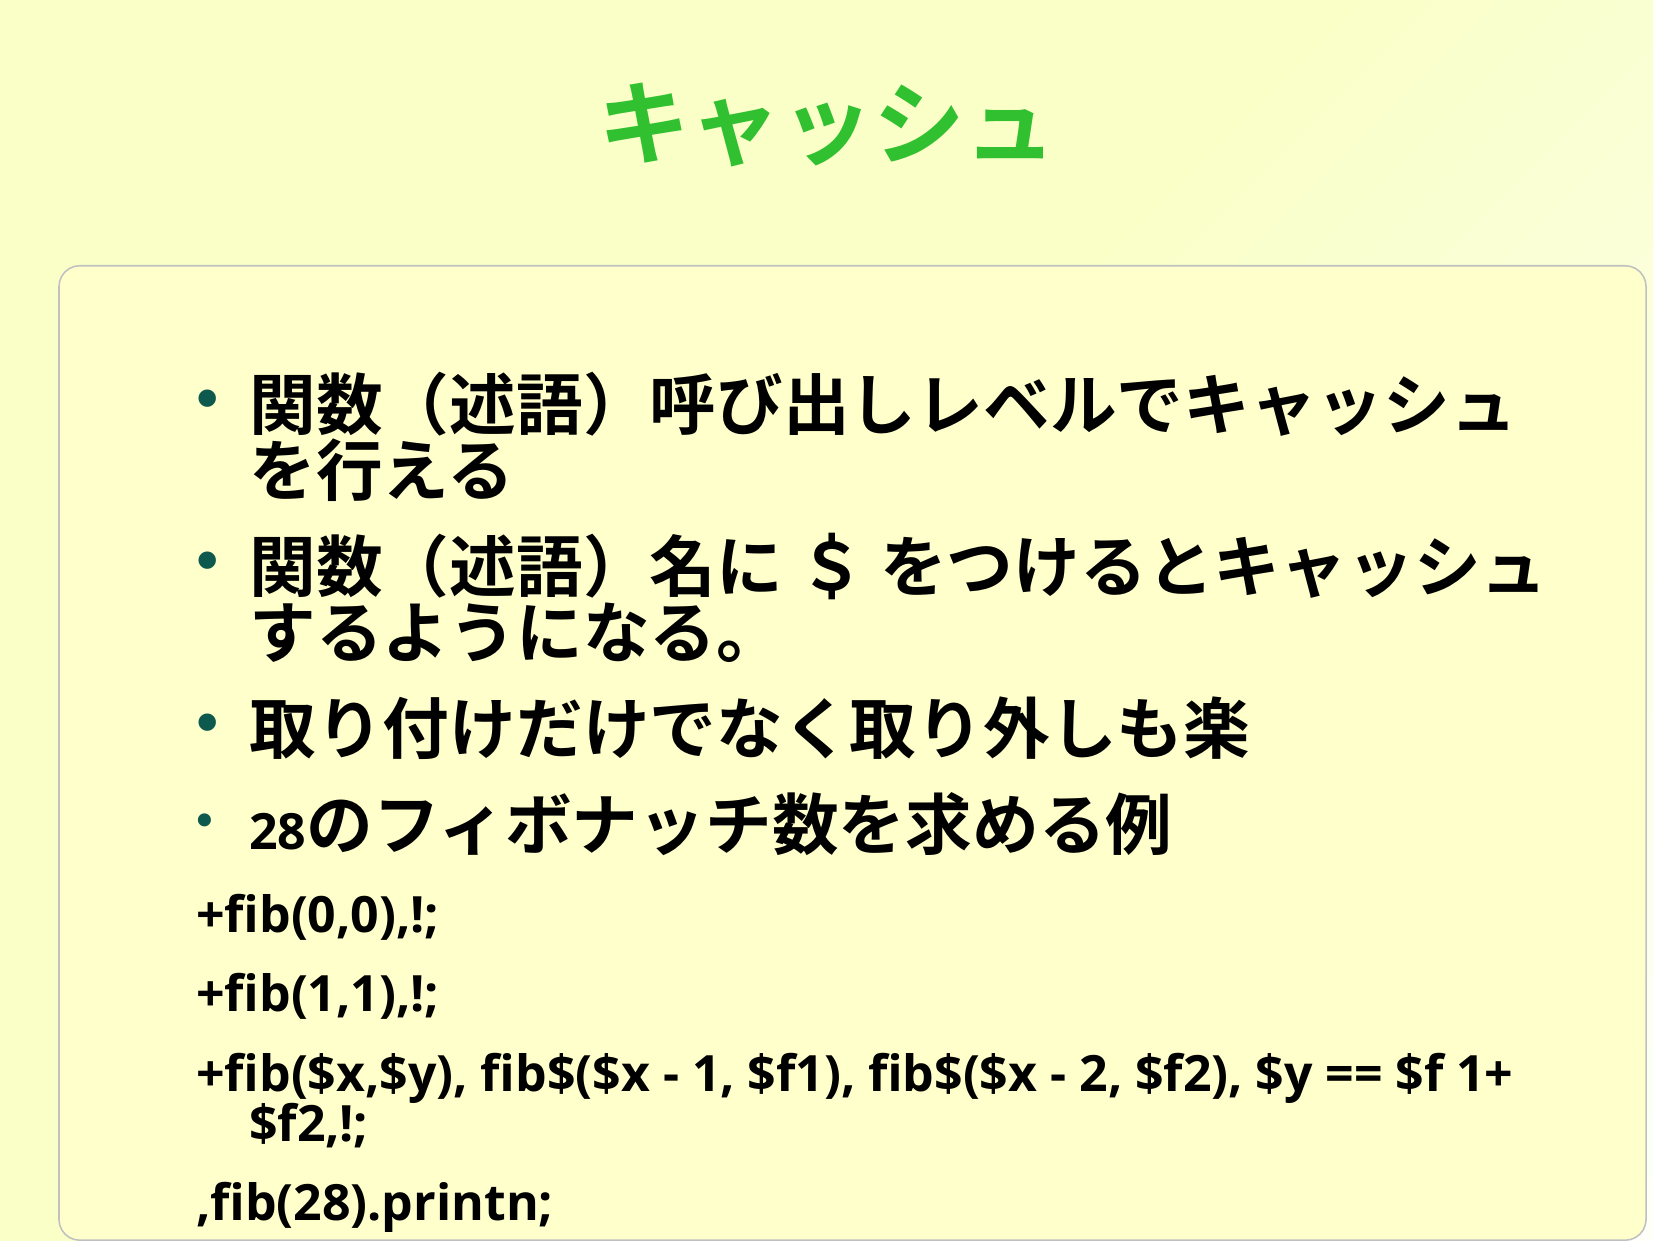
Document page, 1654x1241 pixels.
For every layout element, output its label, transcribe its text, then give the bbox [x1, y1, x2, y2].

title キャッシュ [121, 19, 1534, 227]
list 関数（述語）呼び出しレベルでキャッシュを行える 関数（述語）名に ＄ をつけるとキャッシュするようになる。 取り付けだけでなく取り外しも楽 28のフィボナッチ数を求める例 +fib(0,0),!; +fib(1,1),!; +fib($x,$y), fib$($x - 1, $f1), fib$($x - 2, $f2), $y == $f 1+ $f2,!; ,fib(28).printn; [178, 364, 1570, 1202]
